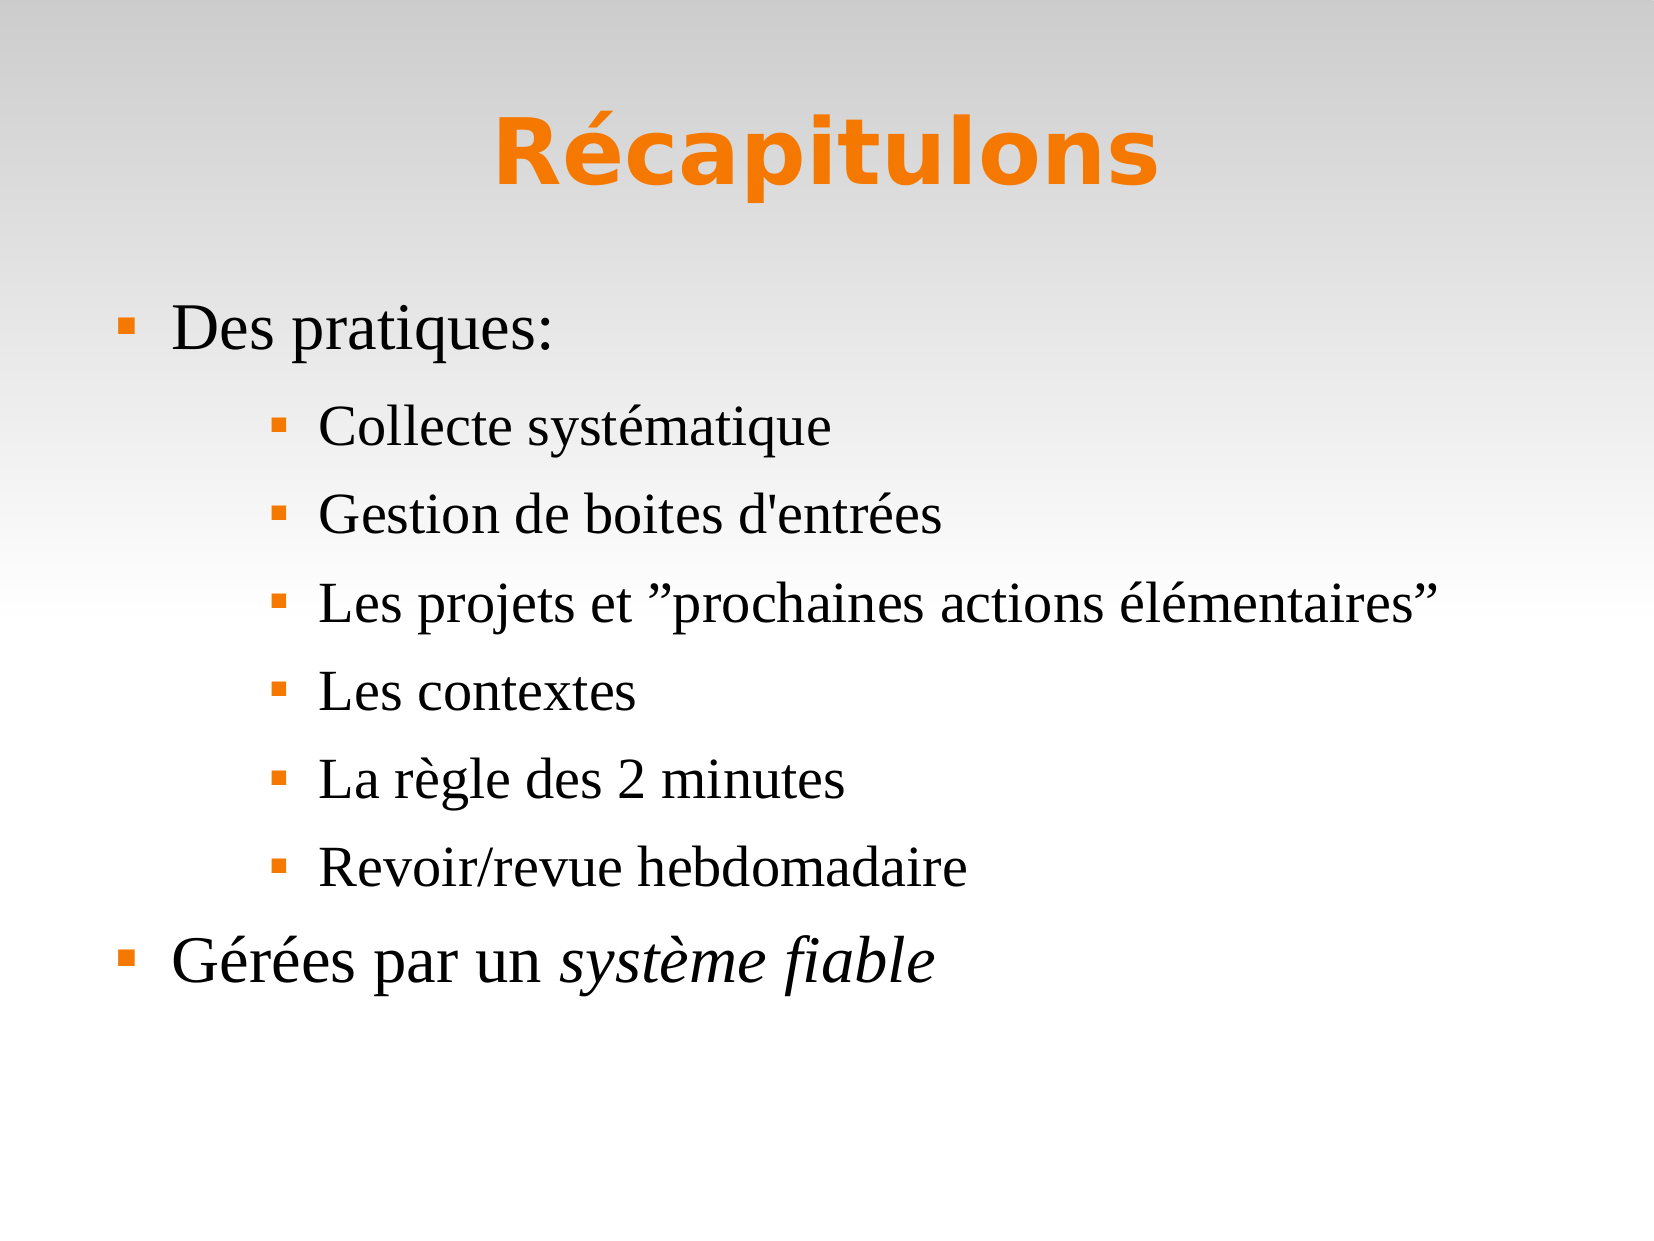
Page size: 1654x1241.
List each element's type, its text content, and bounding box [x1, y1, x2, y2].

list Des pratiques: Collecte systématique Gestion de boites d'entrées Les projets et ”prochaines actions élémentaires” Les contextes La règle des 2 minutes Revoir/revue hebdomadaire Gérées par un système fiable [82, 290, 1571, 1094]
title Récapitulons [82, 56, 1571, 250]
